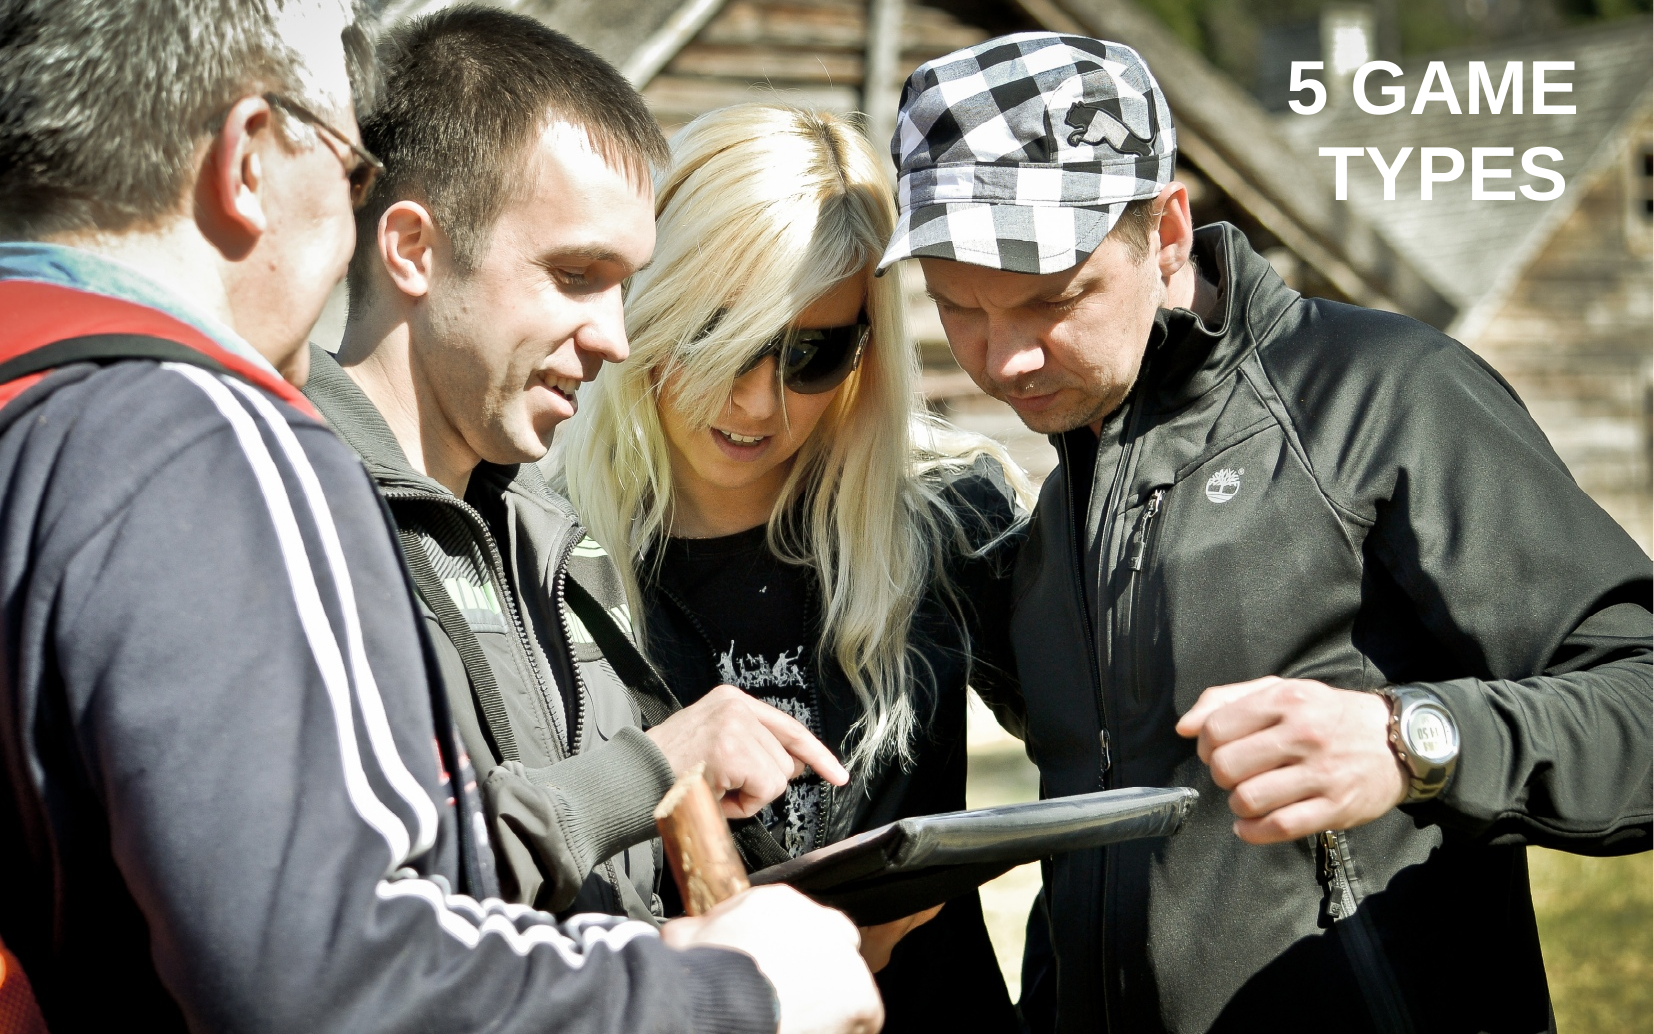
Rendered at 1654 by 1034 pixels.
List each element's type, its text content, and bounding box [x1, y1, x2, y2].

title 5 GAME TYPES [1132, 44, 1654, 218]
picture [0, 0, 1654, 1034]
